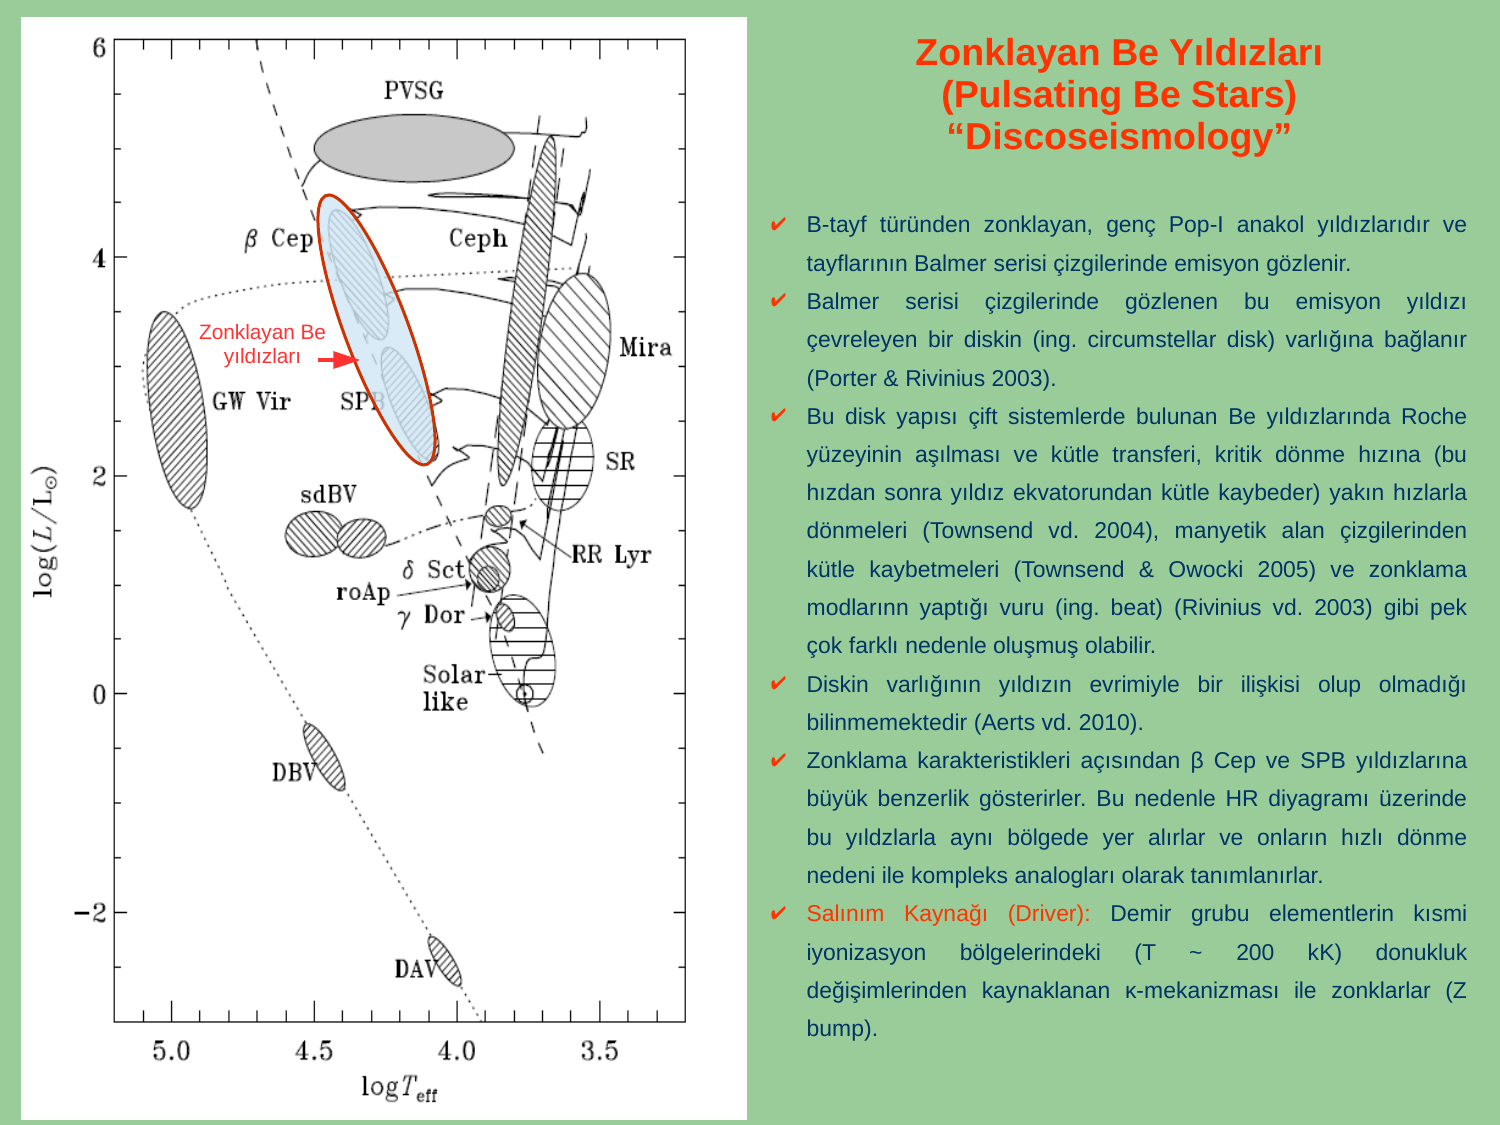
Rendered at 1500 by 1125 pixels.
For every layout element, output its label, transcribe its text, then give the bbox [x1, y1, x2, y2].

text_box [317, 194, 436, 465]
text_box Zonklayan Be Yıldızları (Pulsating Be Stars) “Discoseismology” B-tayf türünden zonklayan, genç Pop-I anakol yıldızlarıdır ve tayflarının Balmer serisi çizgilerinde emisyon gözlenir. Balmer serisi çizgilerinde gözlenen bu emisyon yıldızı çevreleyen bir diskin (ing. circumstellar disk) varlığına bağlanır (Porter & Rivinius 2003). Bu disk yapısı çift sistemlerde bulunan Be yıldızlarında Roche yüzeyinin aşılması ve kütle transferi, kritik dönme hızına (bu hızdan sonra yıldız ekvatorundan kütle kaybeder) yakın hızlarla dönmeleri (Townsend vd. 2004), manyetik alan çizgilerinden kütle kaybetmeleri (Townsend & Owocki 2005) ve zonklama modlarınn yaptığı vuru (ing. beat) (Rivinius vd. 2003) gibi pek çok farklı nedenle oluşmuş olabilir. Diskin varlığının yıldızın evrimiyle bir ilişkisi olup olmadığı bilinmemektedir (Aerts vd. 2010). Zonklama karakteristikleri açısından β Cep ve SPB yıldızlarına büyük benzerlik gösterirler. Bu nedenle HR diyagramı üzerinde bu yıldzlarla aynı bölgede yer alırlar ve onların hızlı dönme nedeni ile kompleks analogları olarak tanımlanırlar. Salınım Kaynağı (Driver): Demir grubu elementlerin kısmi iyonizasyon bölgelerindeki (T ~ 200 kK) donukluk değişimlerinden kaynaklanan κ-mekanizması ile zonklarlar (Z bump). [756, 24, 1483, 1066]
picture [21, 17, 747, 1120]
text_box Zonklayan Be yıldızları [180, 313, 346, 376]
